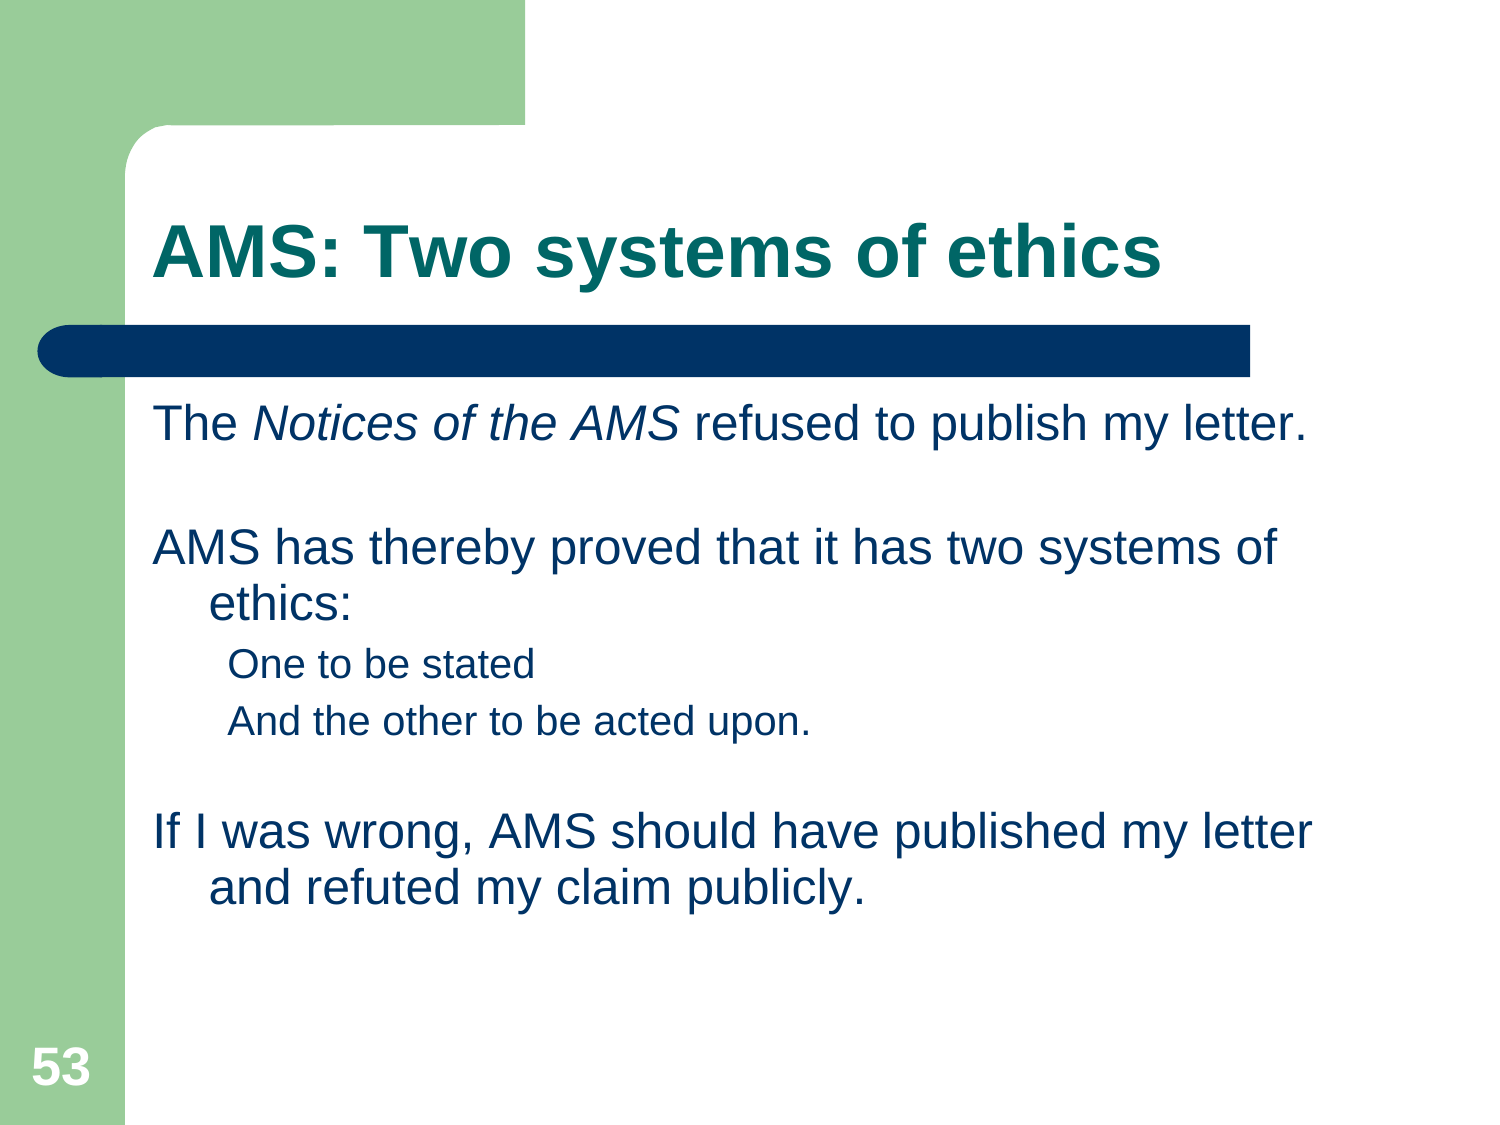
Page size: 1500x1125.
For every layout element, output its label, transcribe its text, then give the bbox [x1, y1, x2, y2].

list The Notices of the AMS refused to publish my letter. AMS has thereby proved that it has two systems of ethics: One to be stated And the other to be acted upon. If I was wrong, AMS should have published my letter and refuted my claim publicly. [137, 387, 1400, 1032]
title AMS: Two systems of ethics [136, 136, 1414, 301]
